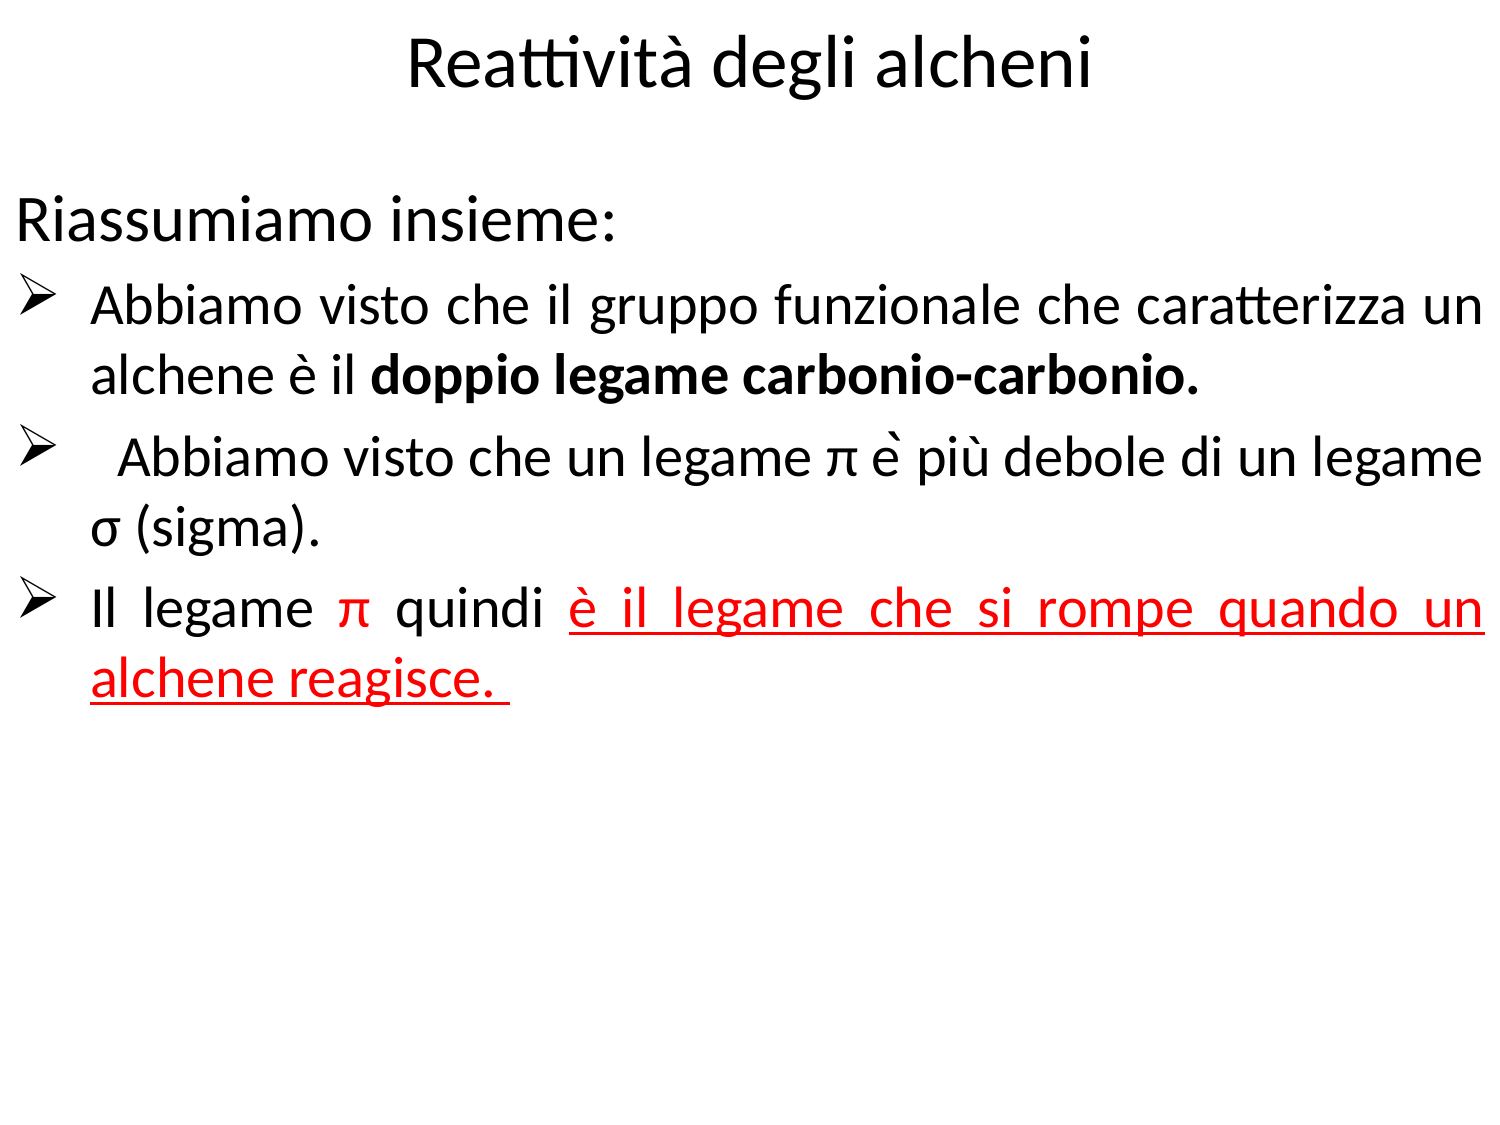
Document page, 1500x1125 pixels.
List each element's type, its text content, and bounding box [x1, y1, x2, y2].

title Reattività degli alcheni [112, 4, 1388, 110]
subtitle Riassumiamo insieme: Abbiamo visto che il gruppo funzionale che caratterizza un alchene è il doppio legame carbonio-carbonio. Abbiamo visto che un legame π e ̀più debole di un legame σ (sigma). Il legame π quindi è il legame che si rompe quando un alchene reagisce. [0, 167, 1500, 1125]
